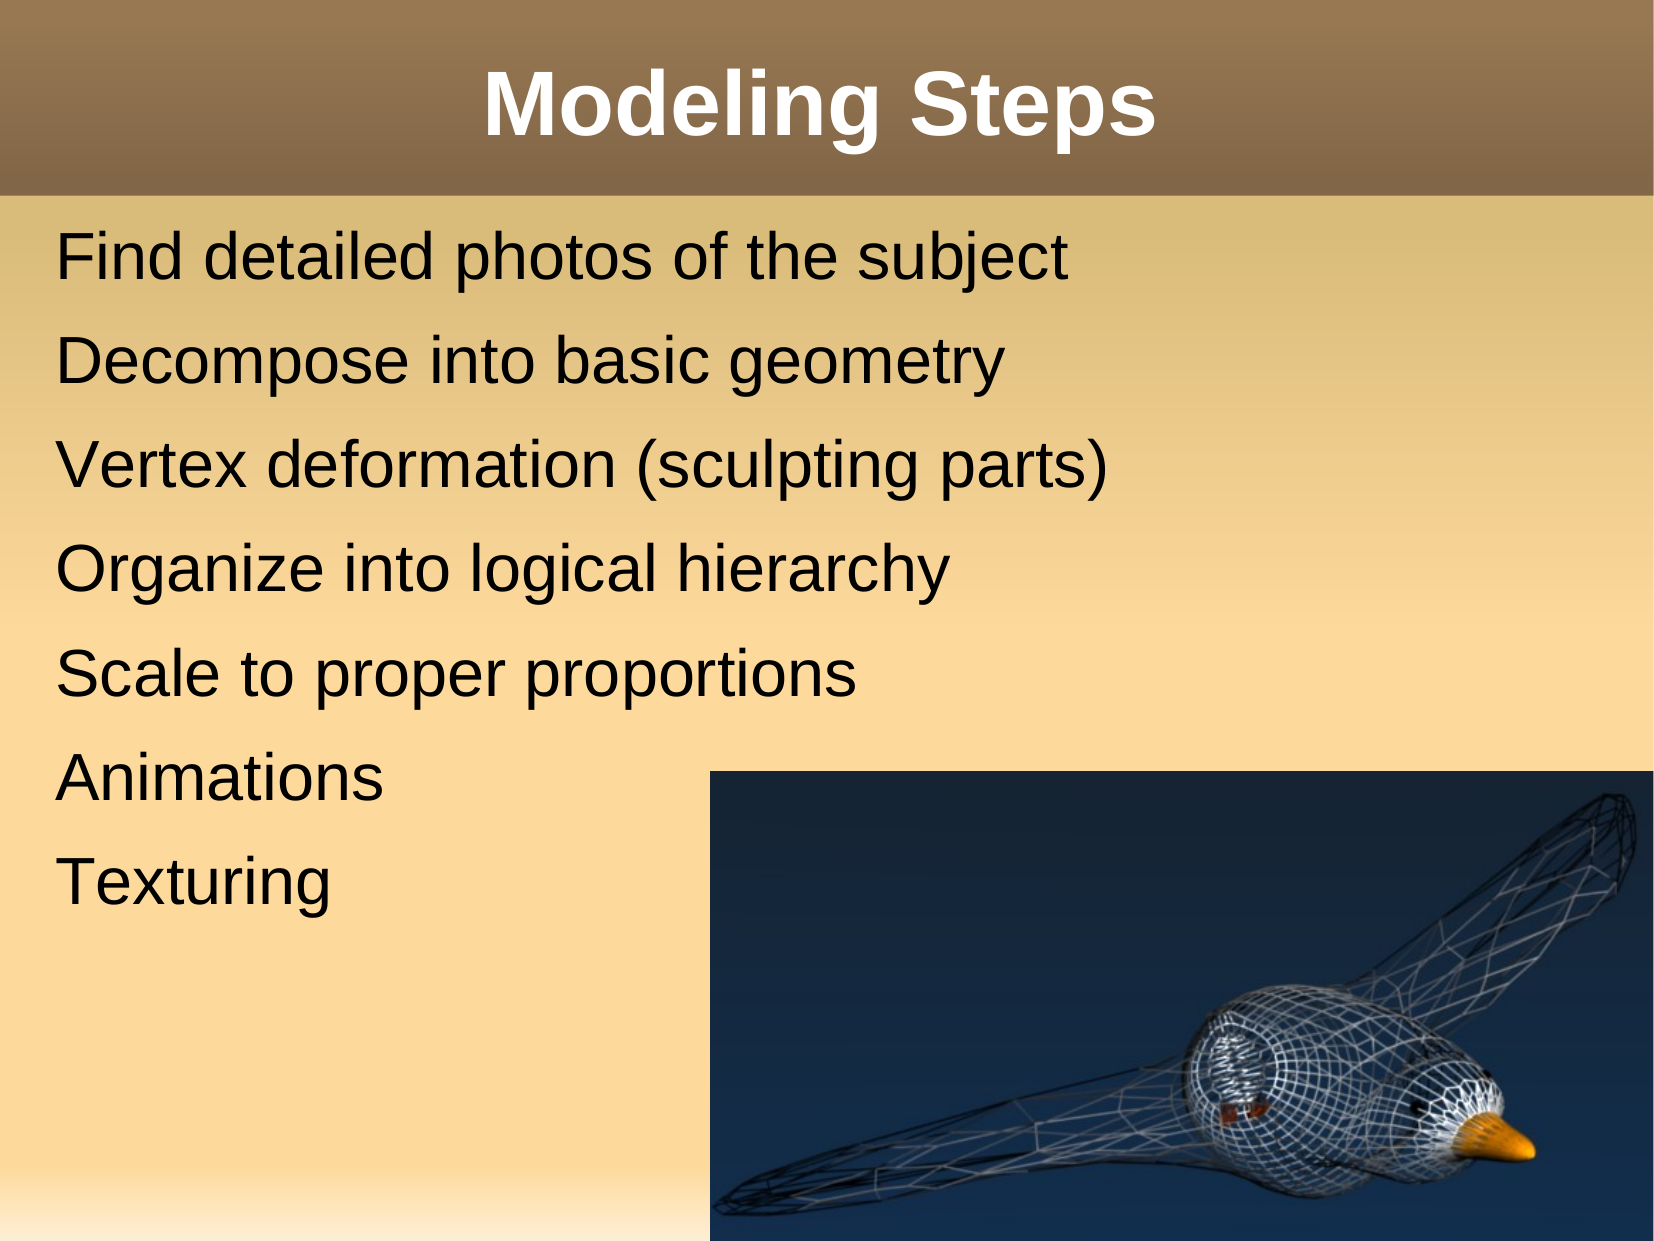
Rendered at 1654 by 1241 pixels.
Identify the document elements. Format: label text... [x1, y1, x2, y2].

picture [0, 0, 1654, 1241]
list Find detailed photos of the subject Decompose into basic geometry Vertex deformation (sculpting parts) Organize into logical hierarchy Scale to proper proportions Animations Texturing [37, 218, 1526, 1013]
title Modeling Steps [76, 7, 1565, 200]
